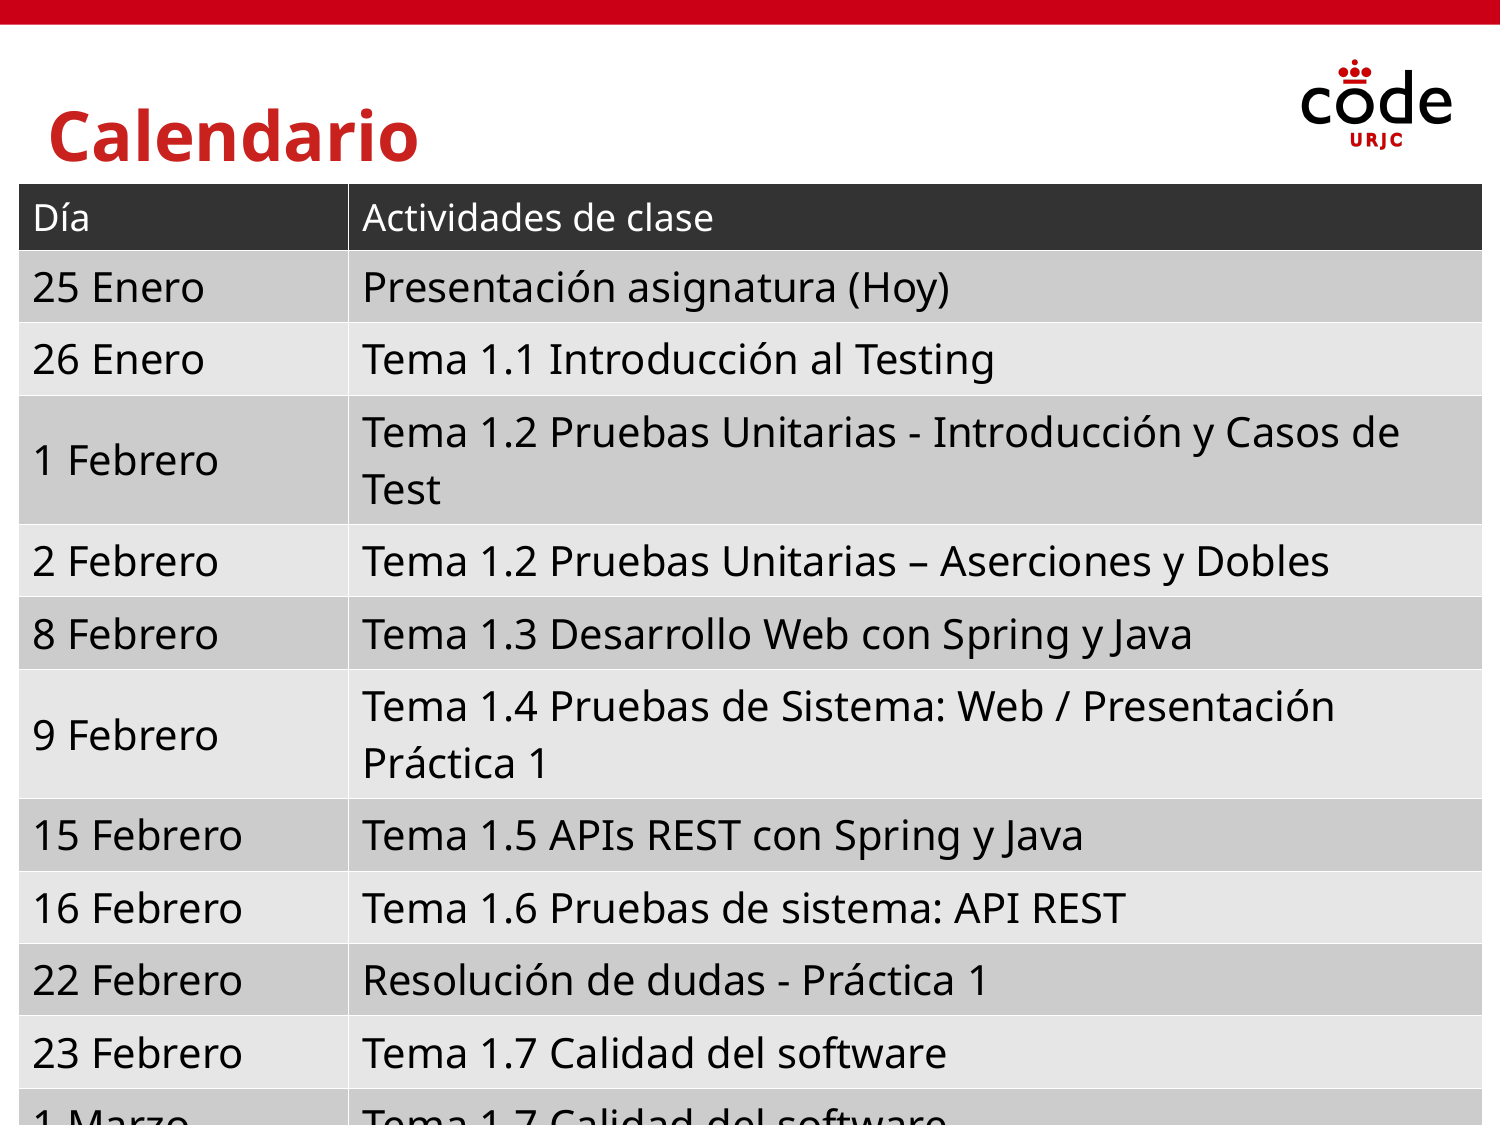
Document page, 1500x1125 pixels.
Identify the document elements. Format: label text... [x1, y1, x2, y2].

table_cell 26 Enero [19, 323, 348, 395]
table_cell Tema 1.4 Pruebas de Sistema: Web / Presentación Práctica 1 [349, 670, 1482, 798]
table_cell Resolución de dudas - Práctica 1 [349, 944, 1482, 1015]
table_cell 8 Febrero [19, 597, 348, 669]
table_cell Tema 1.2 Pruebas Unitarias – Aserciones y Dobles [349, 525, 1482, 596]
table_cell Tema 1.7 Calidad del software [349, 1016, 1482, 1088]
table_cell 23 Febrero [19, 1016, 348, 1088]
table_cell Tema 1.3 Desarrollo Web con Spring y Java [349, 597, 1482, 669]
table_cell 16 Febrero [19, 872, 348, 943]
title Calendario [32, 79, 1383, 183]
table_header Día [19, 184, 348, 250]
table_header Actividades de clase [349, 184, 1482, 250]
table_cell 1 Marzo [19, 1089, 348, 1125]
table_cell 25 Enero [19, 251, 348, 322]
table_cell Tema 1.1 Introducción al Testing [349, 323, 1482, 395]
table_cell Tema 1.5 APIs REST con Spring y Java [349, 799, 1482, 871]
table_cell Tema 1.6 Pruebas de sistema: API REST [349, 872, 1482, 943]
table_cell 9 Febrero [19, 670, 348, 798]
table_cell Tema 1.7 Calidad del software [349, 1089, 1482, 1125]
table_cell 2 Febrero [19, 525, 348, 596]
table_cell 1 Febrero [19, 396, 348, 524]
picture [1284, 50, 1468, 161]
table_cell 15 Febrero [19, 799, 348, 871]
table_cell Tema 1.2 Pruebas Unitarias - Introducción y Casos de Test [349, 396, 1482, 524]
table_cell Presentación asignatura (Hoy) [349, 251, 1482, 322]
table_cell 22 Febrero [19, 944, 348, 1015]
